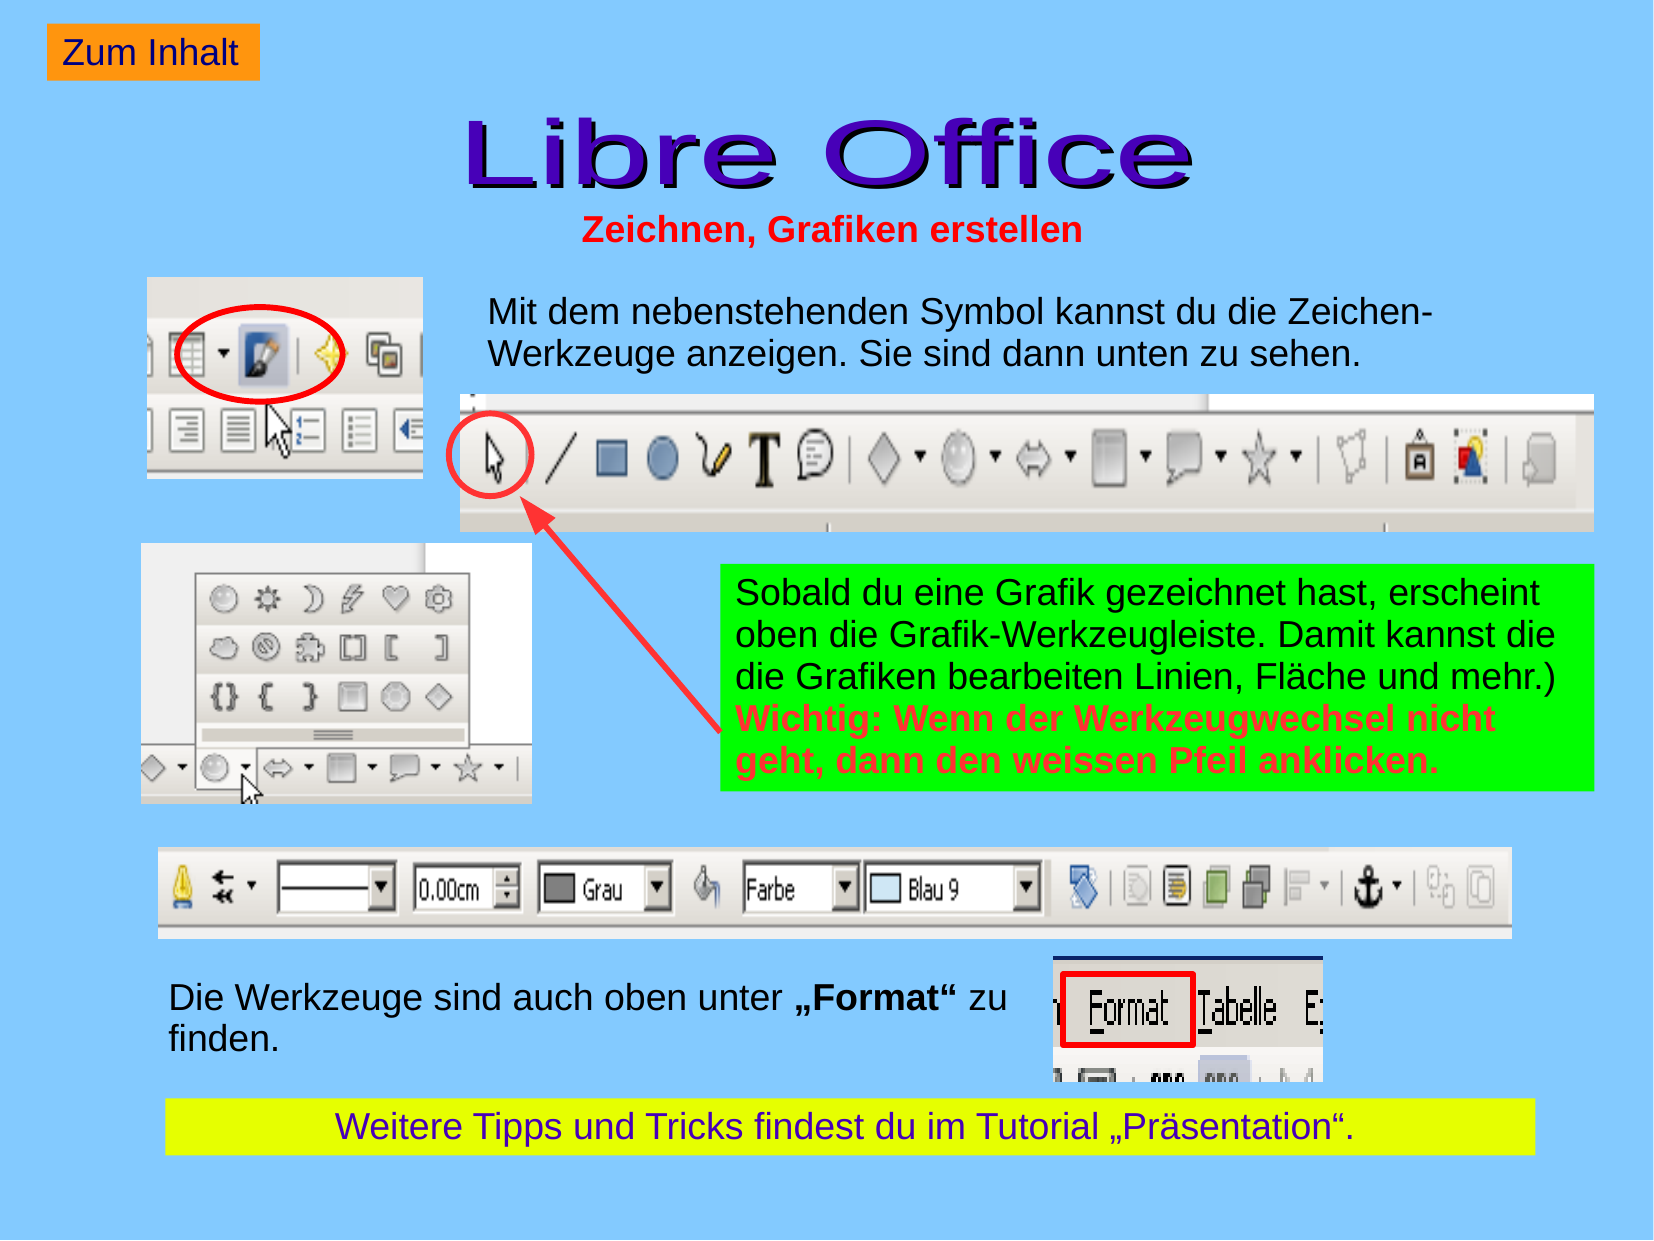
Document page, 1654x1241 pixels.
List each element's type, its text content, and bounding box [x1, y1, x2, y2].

picture [460, 394, 1594, 532]
text_box Zum Inhalt [47, 23, 260, 81]
title Libre Office [82, 49, 1571, 257]
picture [1053, 956, 1323, 1082]
picture [460, 417, 528, 493]
text_box Zeichnen, Grafiken erstellen [460, 201, 1205, 260]
text_box Mit dem nebenstehenden Symbol kannst du die Zeichen-Werkzeuge anzeigen. Sie sind dann unten zu sehen. [472, 283, 1560, 383]
text_box Weitere Tipps und Tricks findest du im Tutorial „Präsentation“. [165, 1098, 1536, 1156]
text_box Die Werkzeuge sind auch oben unter „Format“ zu finden. [153, 968, 1053, 1069]
picture [158, 847, 1512, 939]
picture [141, 543, 532, 804]
text_box Sobald du eine Grafik gezeichnet hast, erscheint oben die Grafik-Werkzeugleiste. Damit kannst die die Grafiken bearbeiten Linien, Fläche und mehr.) Wichtig: Wenn der Werkzeugwechsel nicht geht, dann den weissen Pfeil anklicken. [720, 563, 1595, 792]
picture [147, 277, 423, 479]
